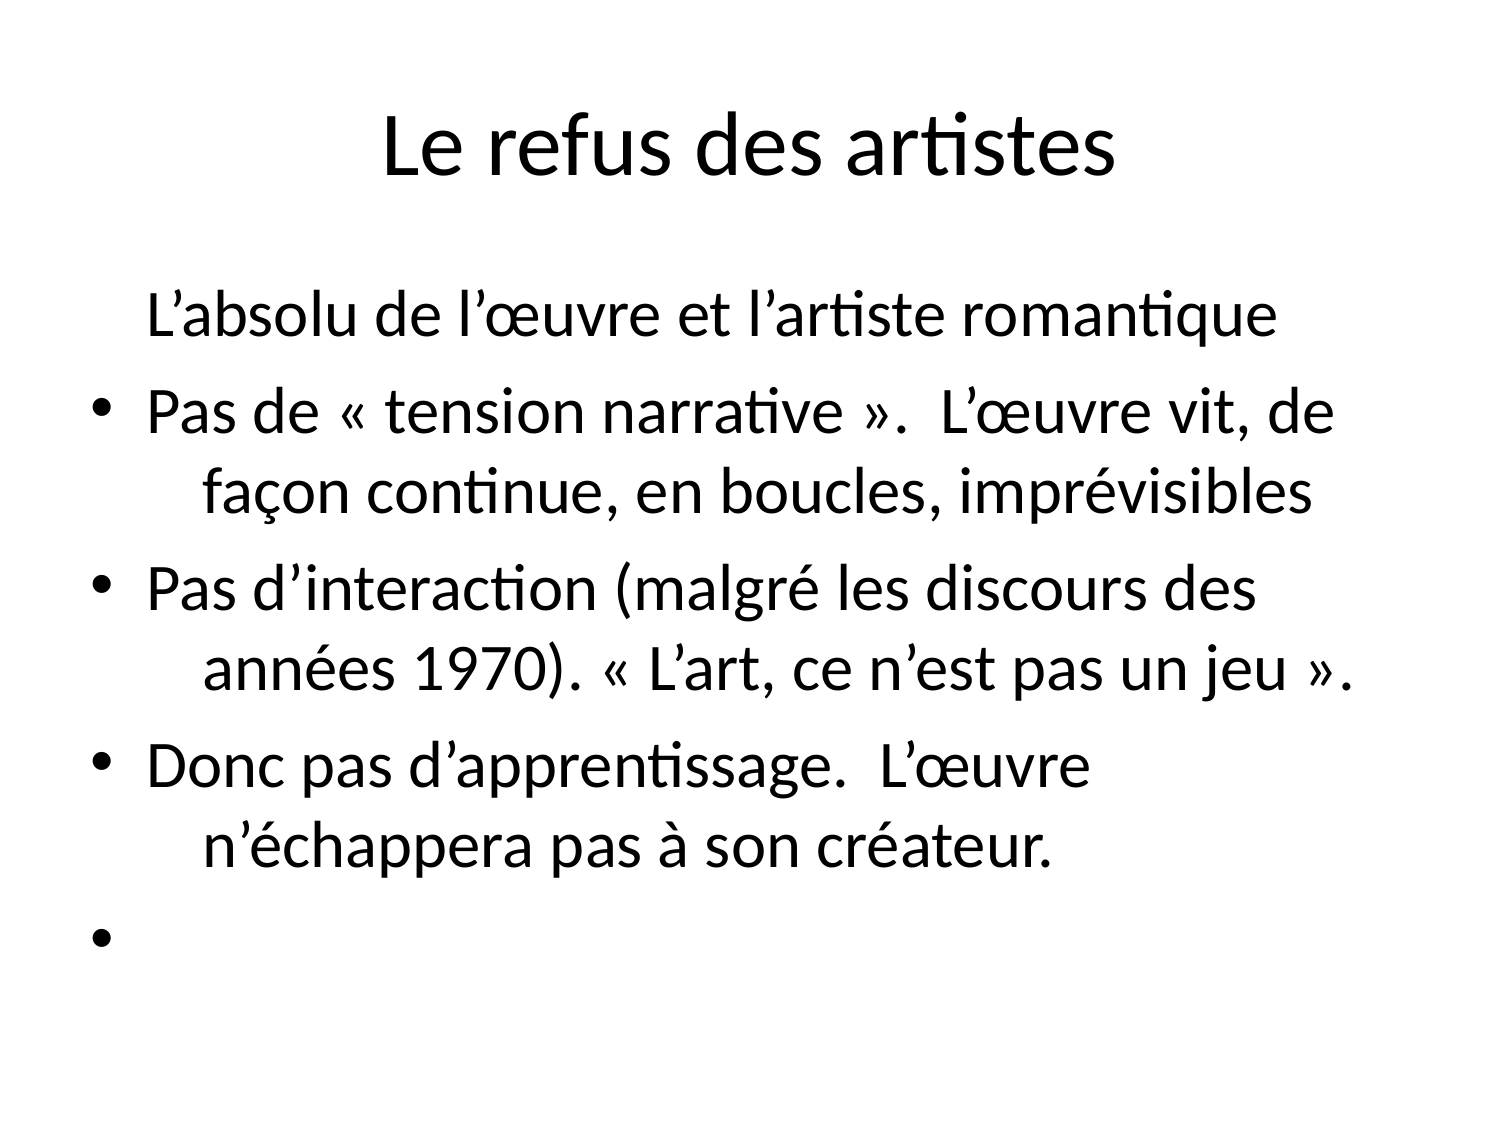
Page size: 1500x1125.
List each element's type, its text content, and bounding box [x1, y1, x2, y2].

title Le refus des artistes [75, 45, 1426, 233]
list L’absolu de l’œuvre et l’artiste romantique Pas de « tension narrative ». L’œuvre vit, de façon continue, en boucles, imprévisibles Pas d’interaction (malgré les discours des années 1970). « L’art, ce n’est pas un jeu ». Donc pas d’apprentissage. L’œuvre n’échappera pas à son créateur. [75, 262, 1426, 1005]
